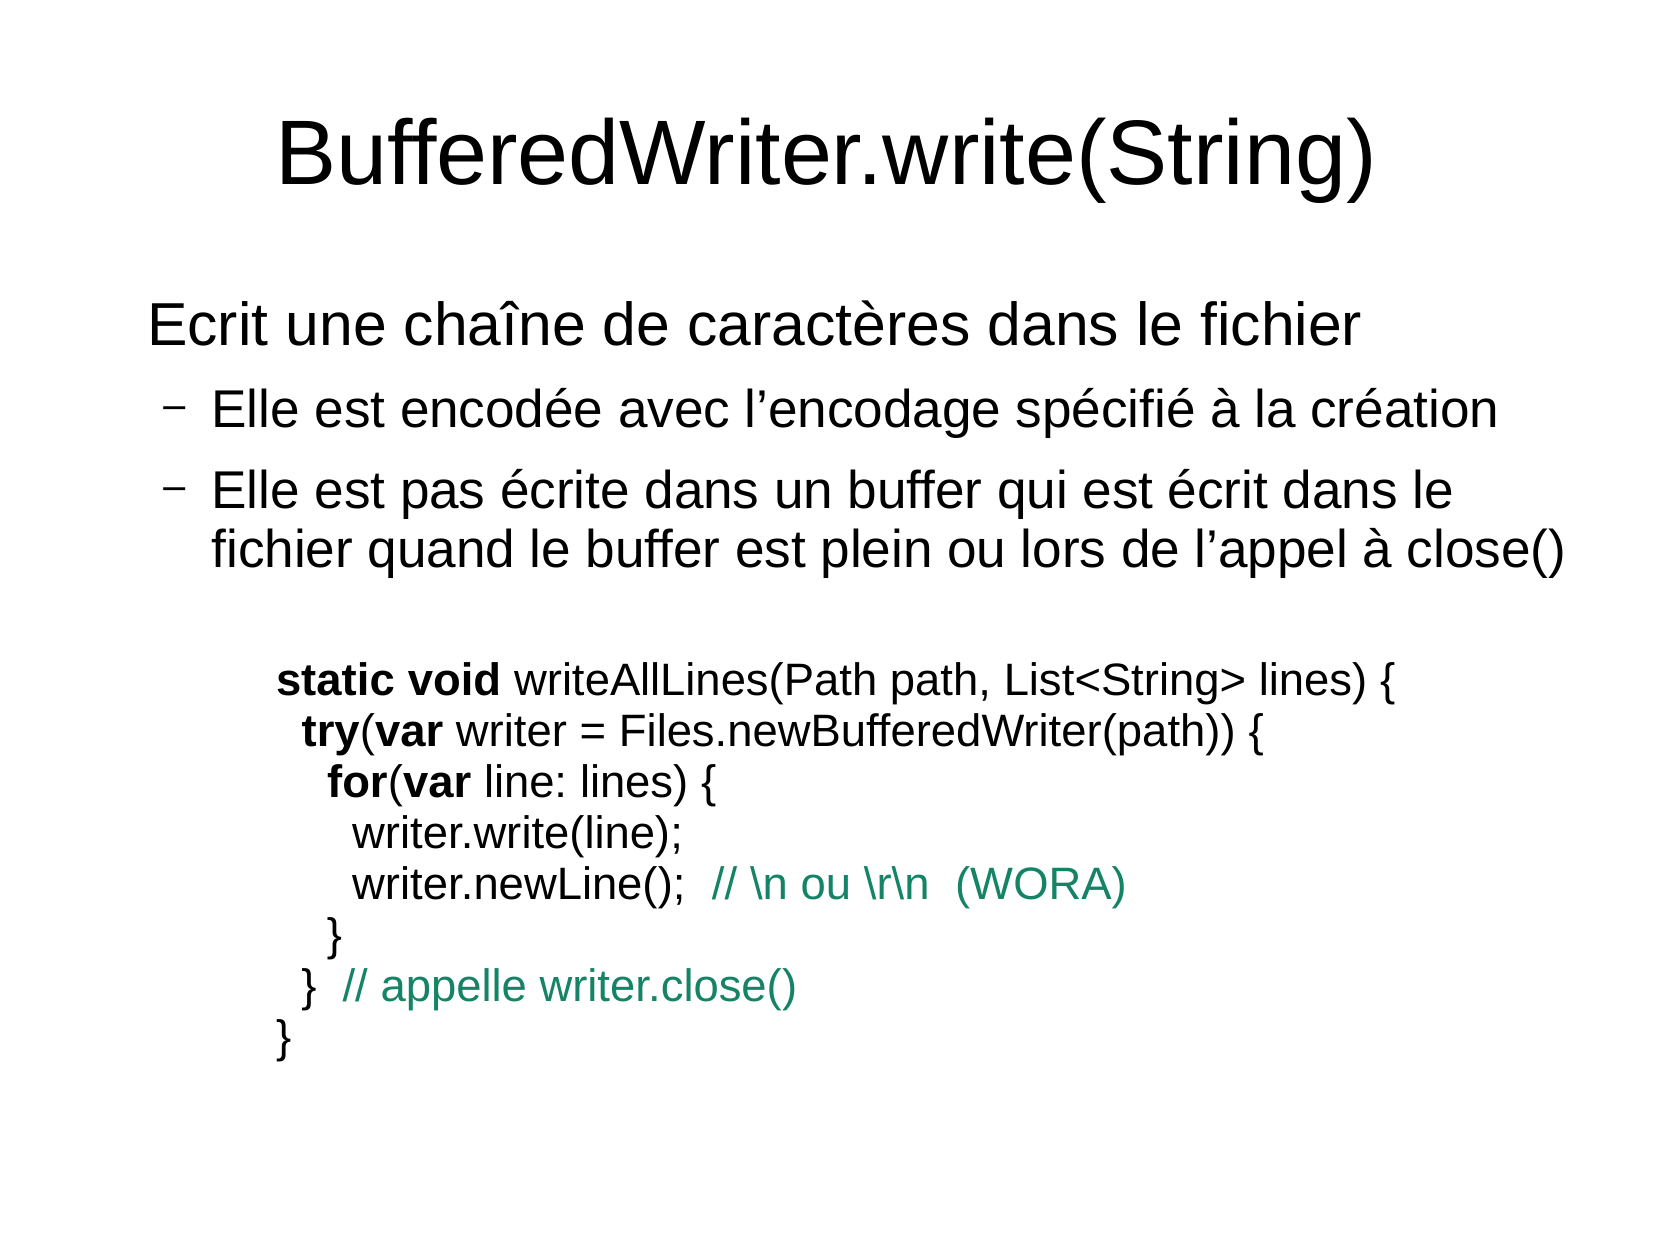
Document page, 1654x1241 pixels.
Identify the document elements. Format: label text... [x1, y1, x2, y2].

title BufferedWriter.write(String) [82, 49, 1571, 257]
list Ecrit une chaîne de caractères dans le fichier Elle est encodée avec l’encodage spécifié à la création Elle est pas écrite dans un buffer qui est écrit dans le fichier quand le buffer est plein ou lors de l’appel à close() static void writeAllLines(Path path, List<String> lines) { try(var writer = Files.newBufferedWriter(path)) { for(var line: lines) { writer.write(line); writer.newLine(); // \n ou \r\n (WORA) } } // appelle writer.close() } [82, 290, 1571, 1081]
